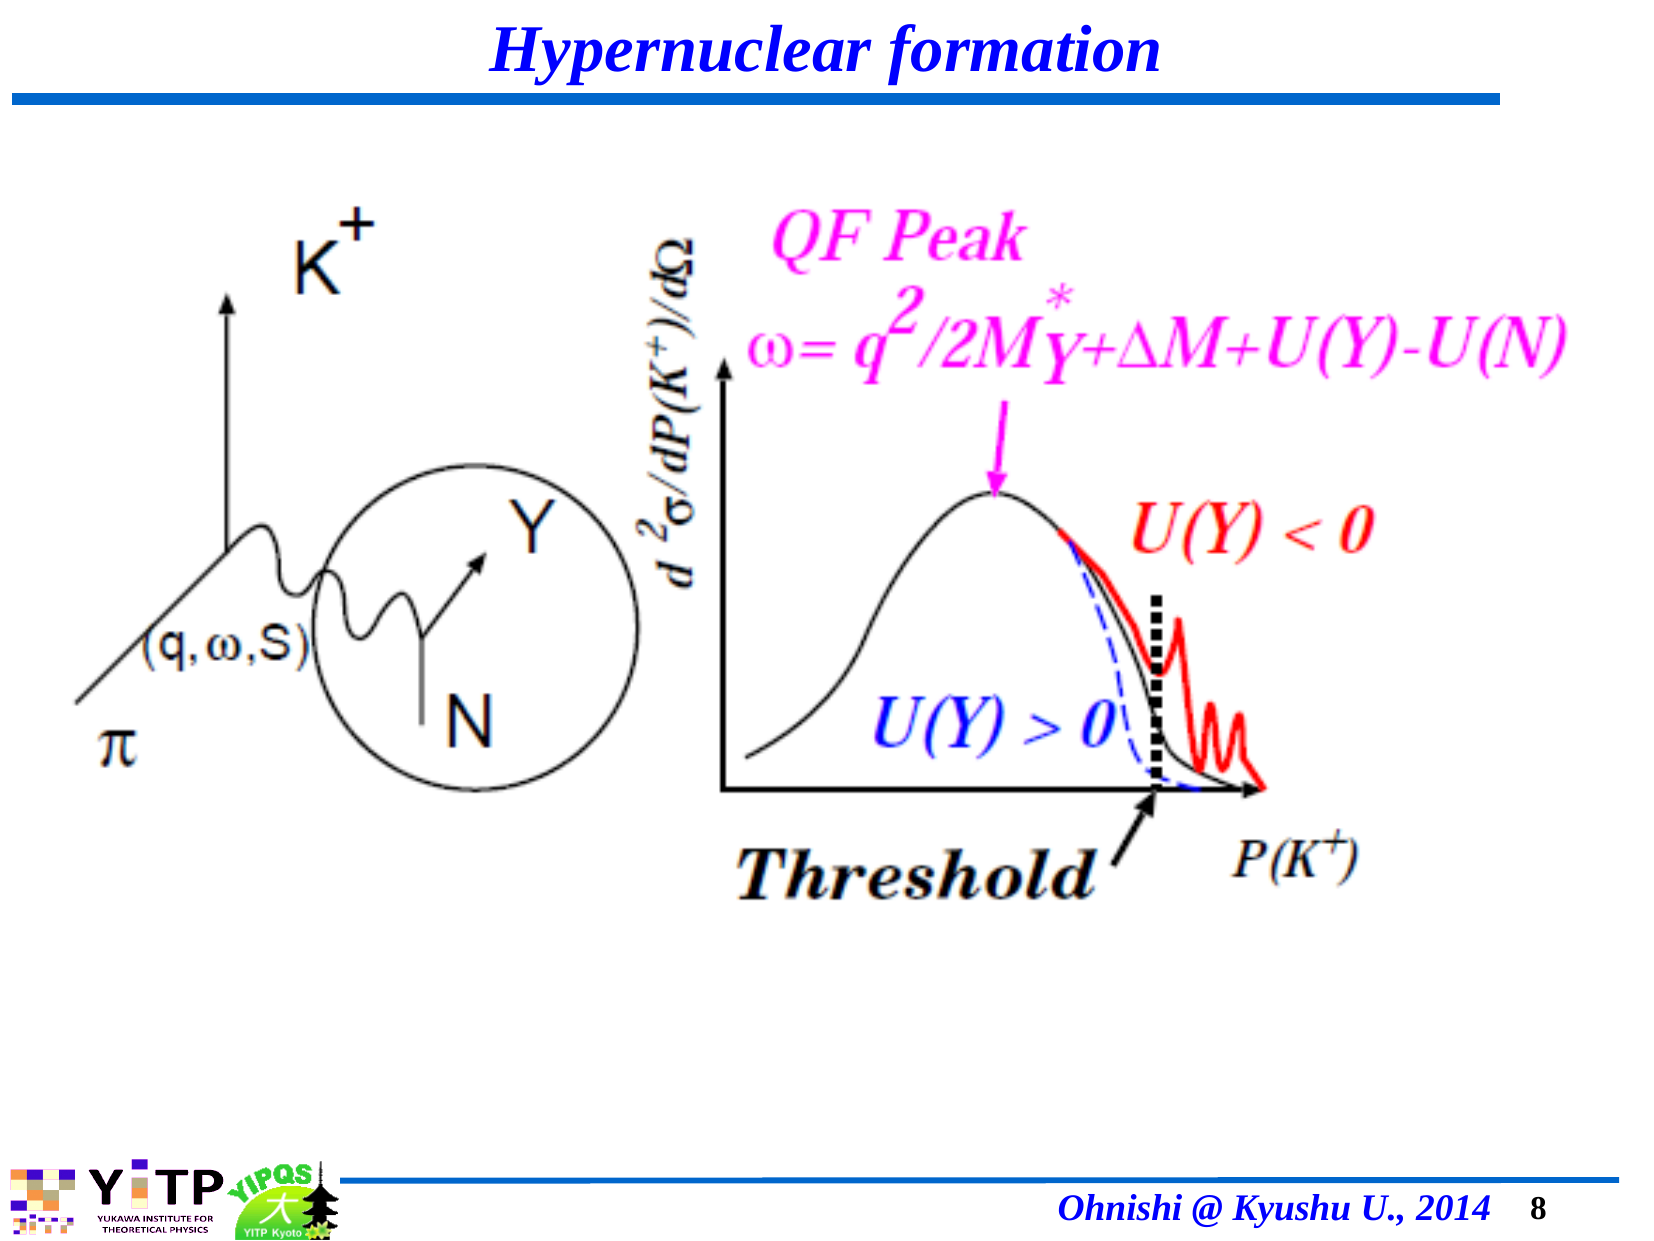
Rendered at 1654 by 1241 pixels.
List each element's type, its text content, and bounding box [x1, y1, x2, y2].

picture [0, 1154, 340, 1241]
title Hypernuclear formation [0, 0, 1654, 99]
picture [51, 188, 1605, 934]
